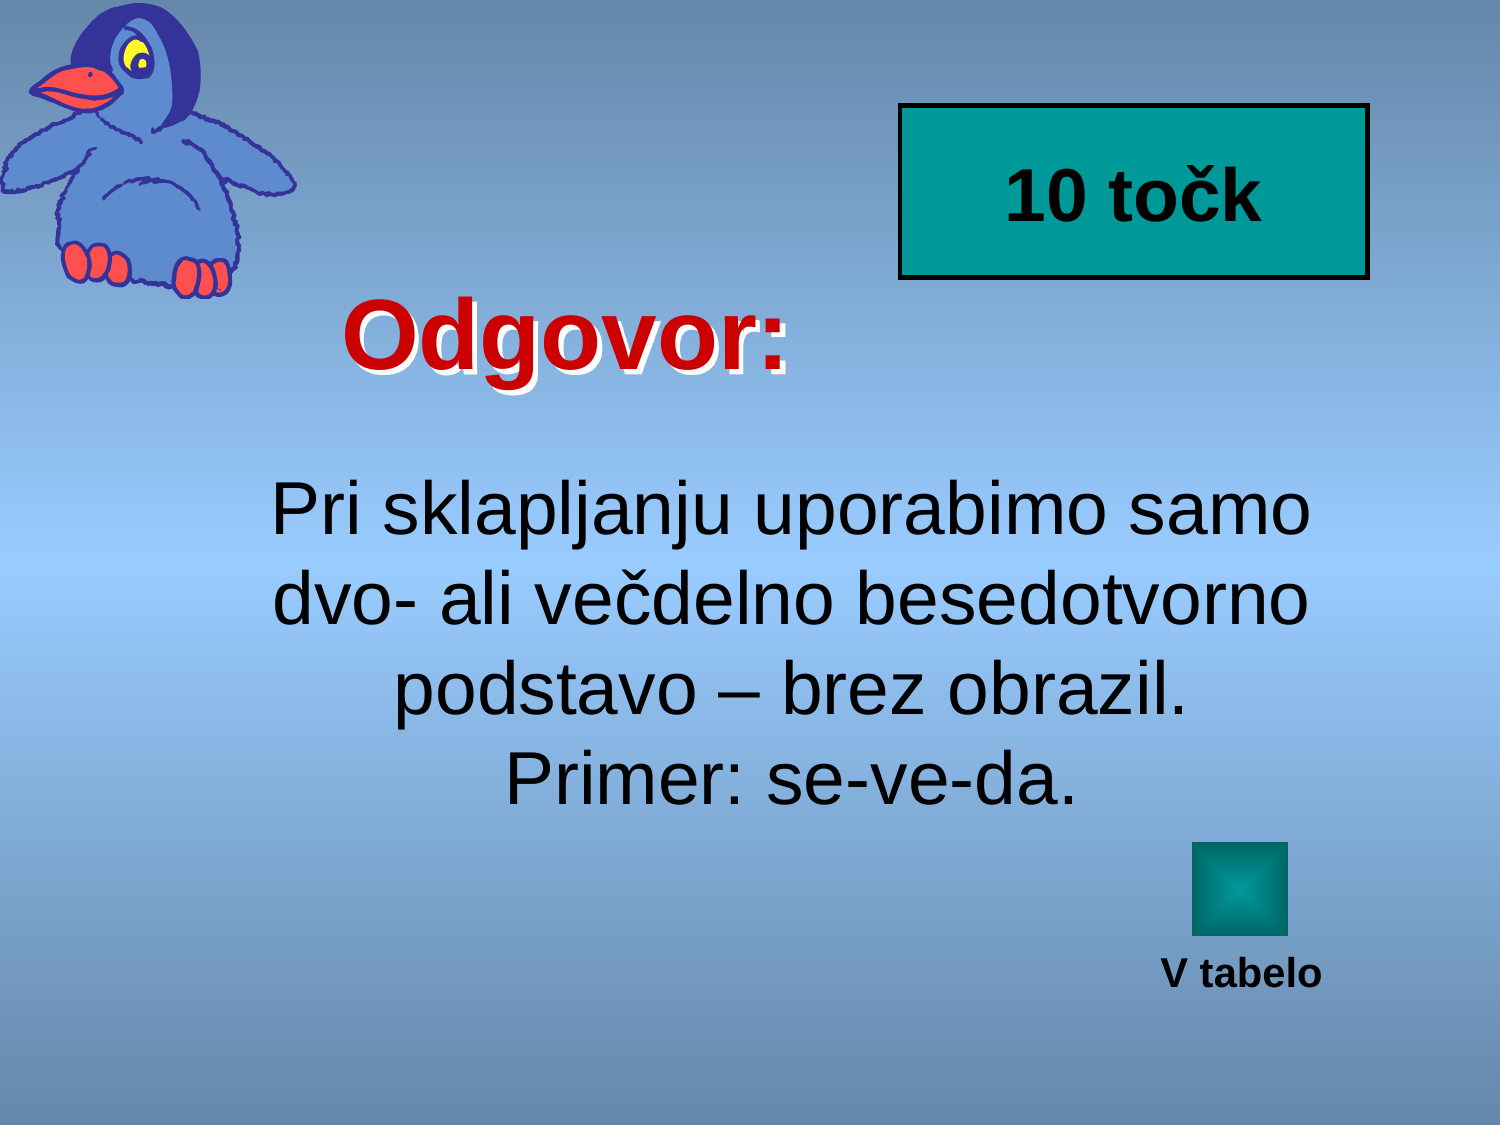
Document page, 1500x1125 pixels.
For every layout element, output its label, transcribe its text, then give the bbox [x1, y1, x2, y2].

text_box 10 točk [900, 105, 1368, 278]
text_box [1192, 842, 1288, 936]
title Odgovor: [326, 258, 863, 402]
text_box V tabelo [1067, 938, 1416, 1004]
text_box Pri sklapljanju uporabimo samo dvo- ali večdelno besedotvorno podstavo – brez obrazil. Primer: se-ve-da. [228, 452, 1355, 827]
